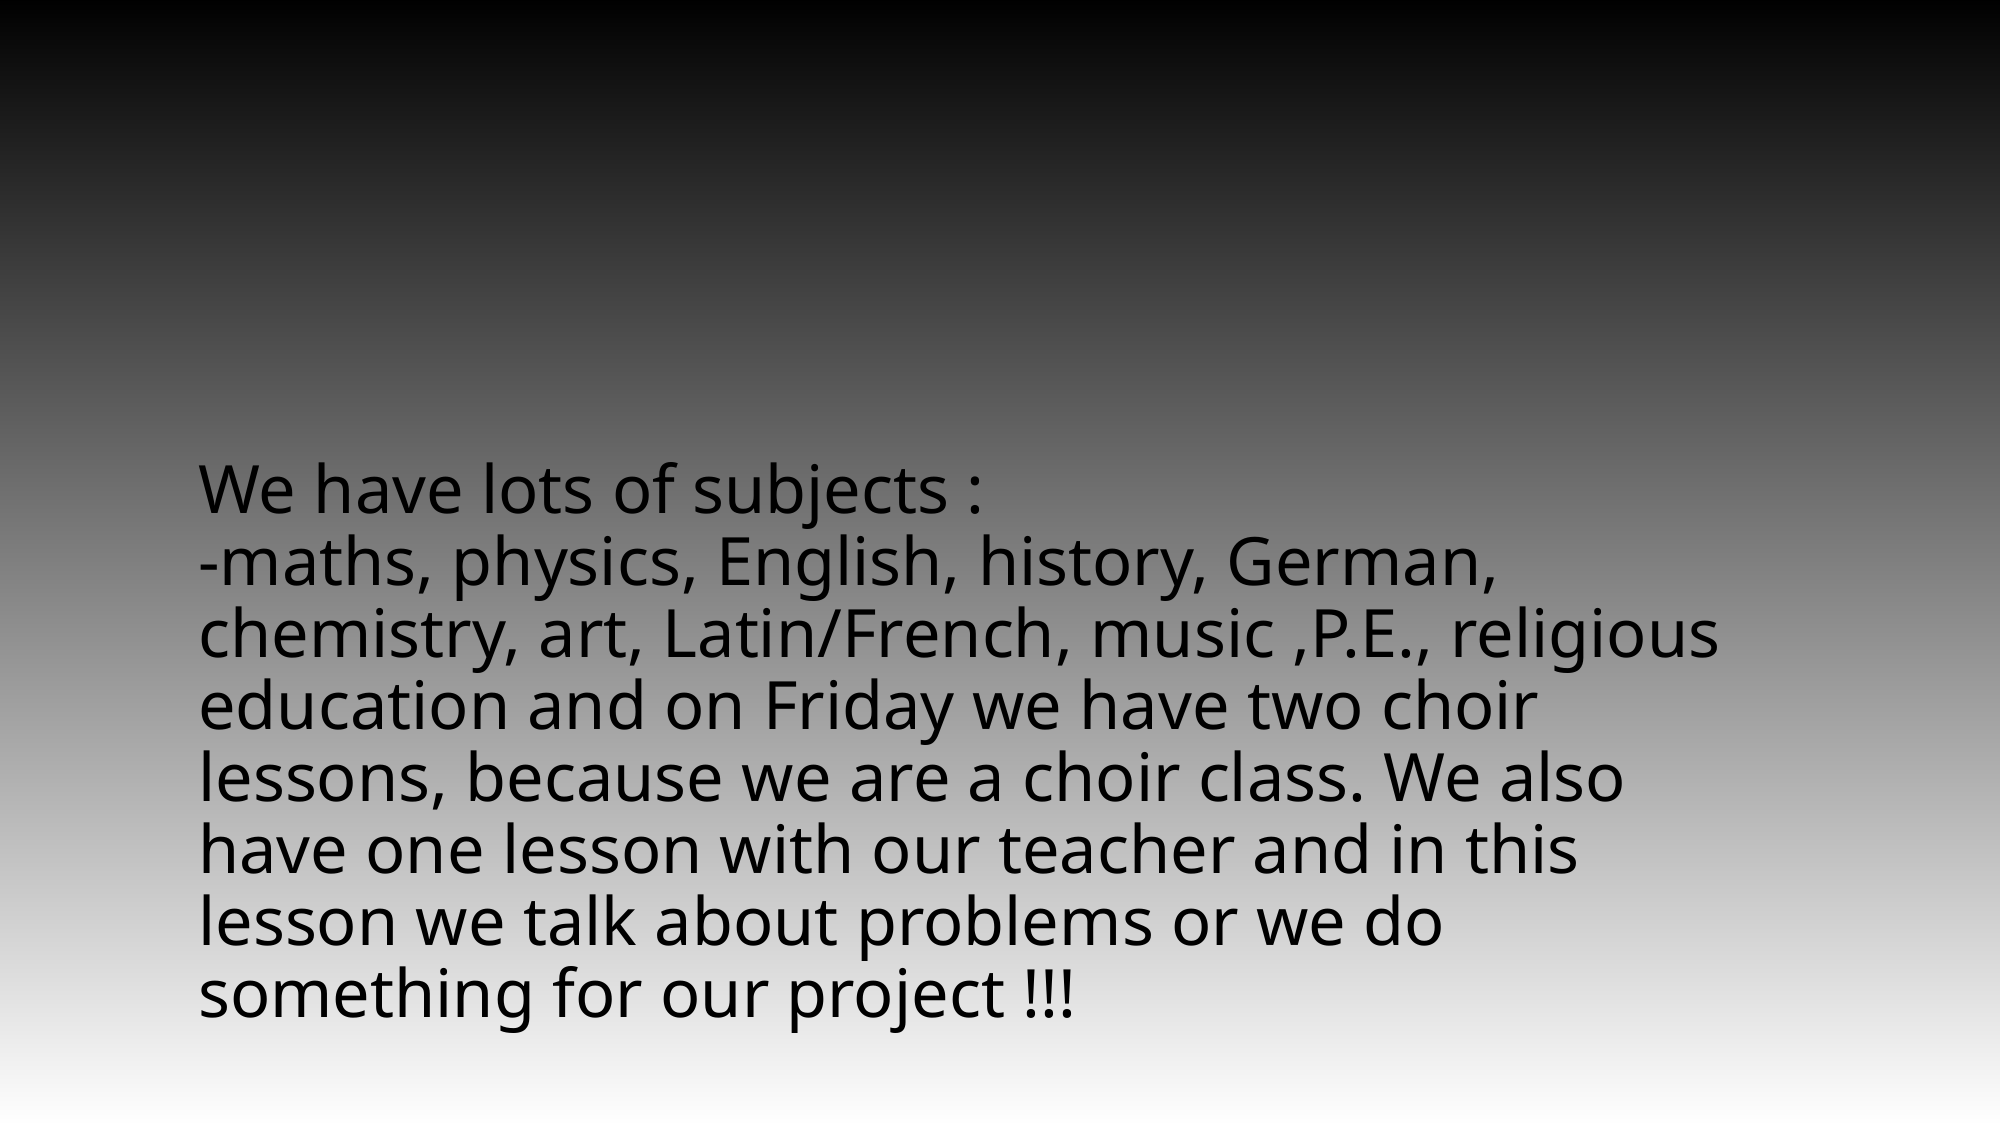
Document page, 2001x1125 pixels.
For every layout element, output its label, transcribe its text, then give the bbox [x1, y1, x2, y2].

subtitle We have lots of subjects : -maths, physics, English, history, German, chemistry, art, Latin/French, music ,P.E., religious education and on Friday we have two choir lessons, because we are a choir class. We also have one lesson with our teacher and in this lesson we talk about problems or we do something for our project !!! [183, 368, 1750, 967]
title OUR LESSONS [183, 0, 1684, 271]
